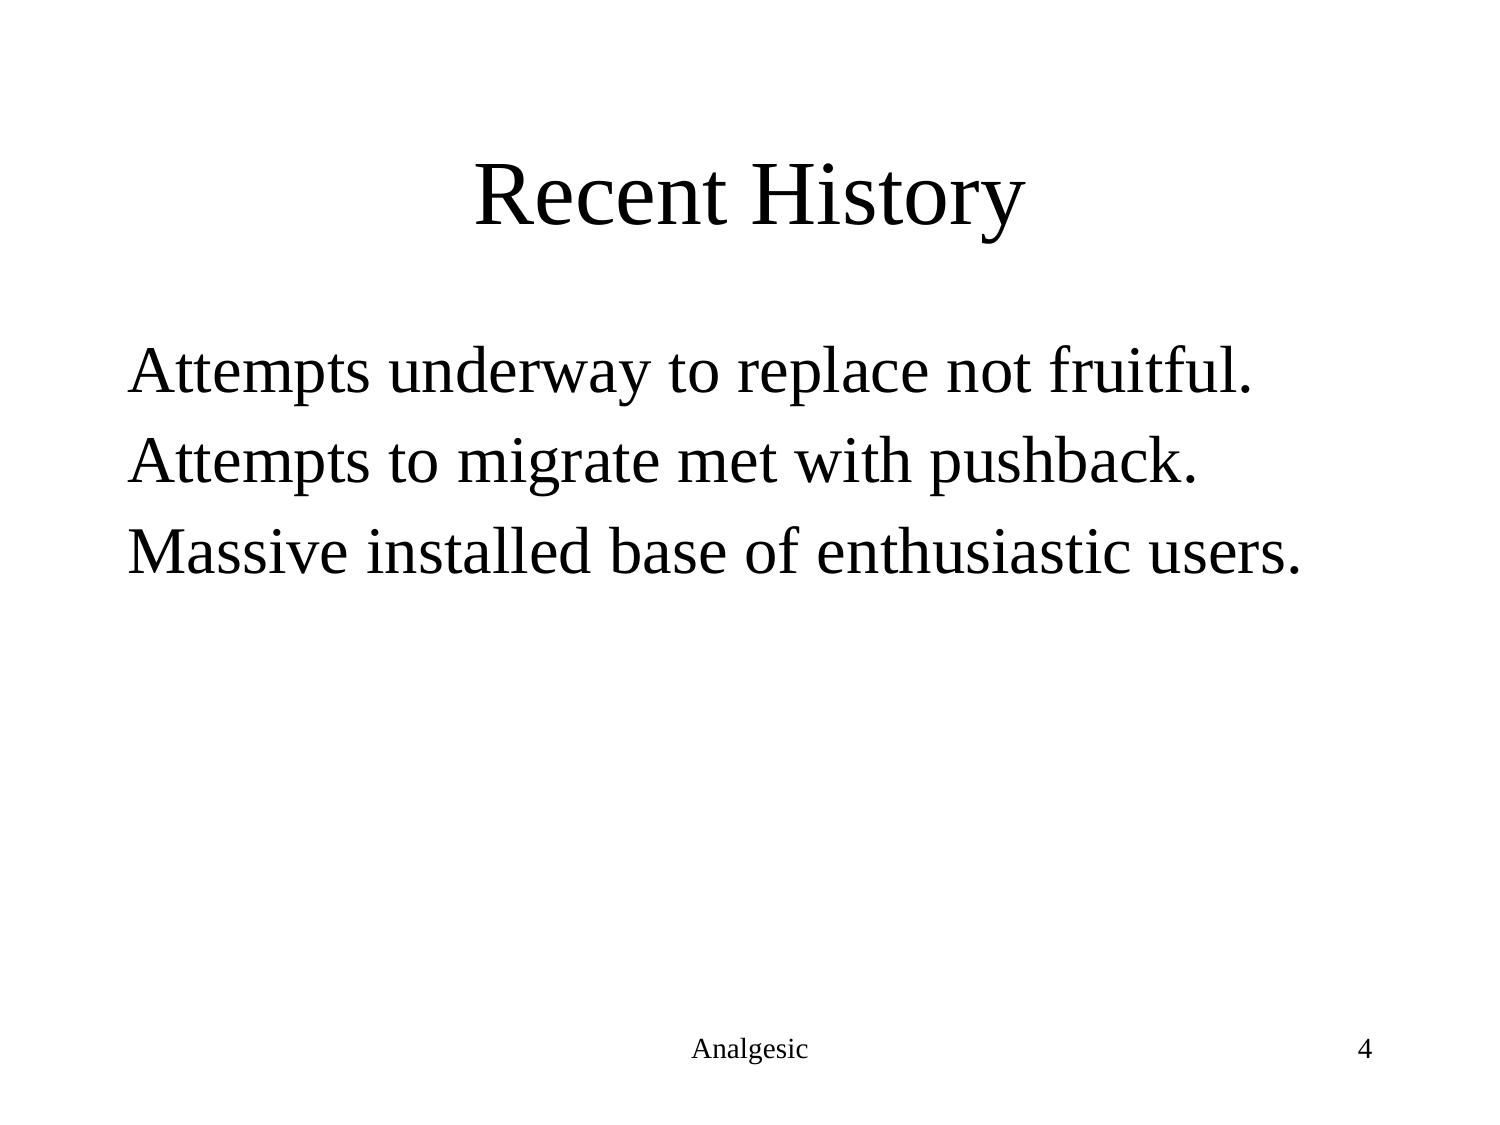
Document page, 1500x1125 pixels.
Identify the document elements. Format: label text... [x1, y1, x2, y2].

list Attempts underway to replace not fruitful. Attempts to migrate met with pushback. Massive installed base of enthusiastic users. [112, 324, 1388, 1001]
title Recent History [112, 99, 1388, 288]
